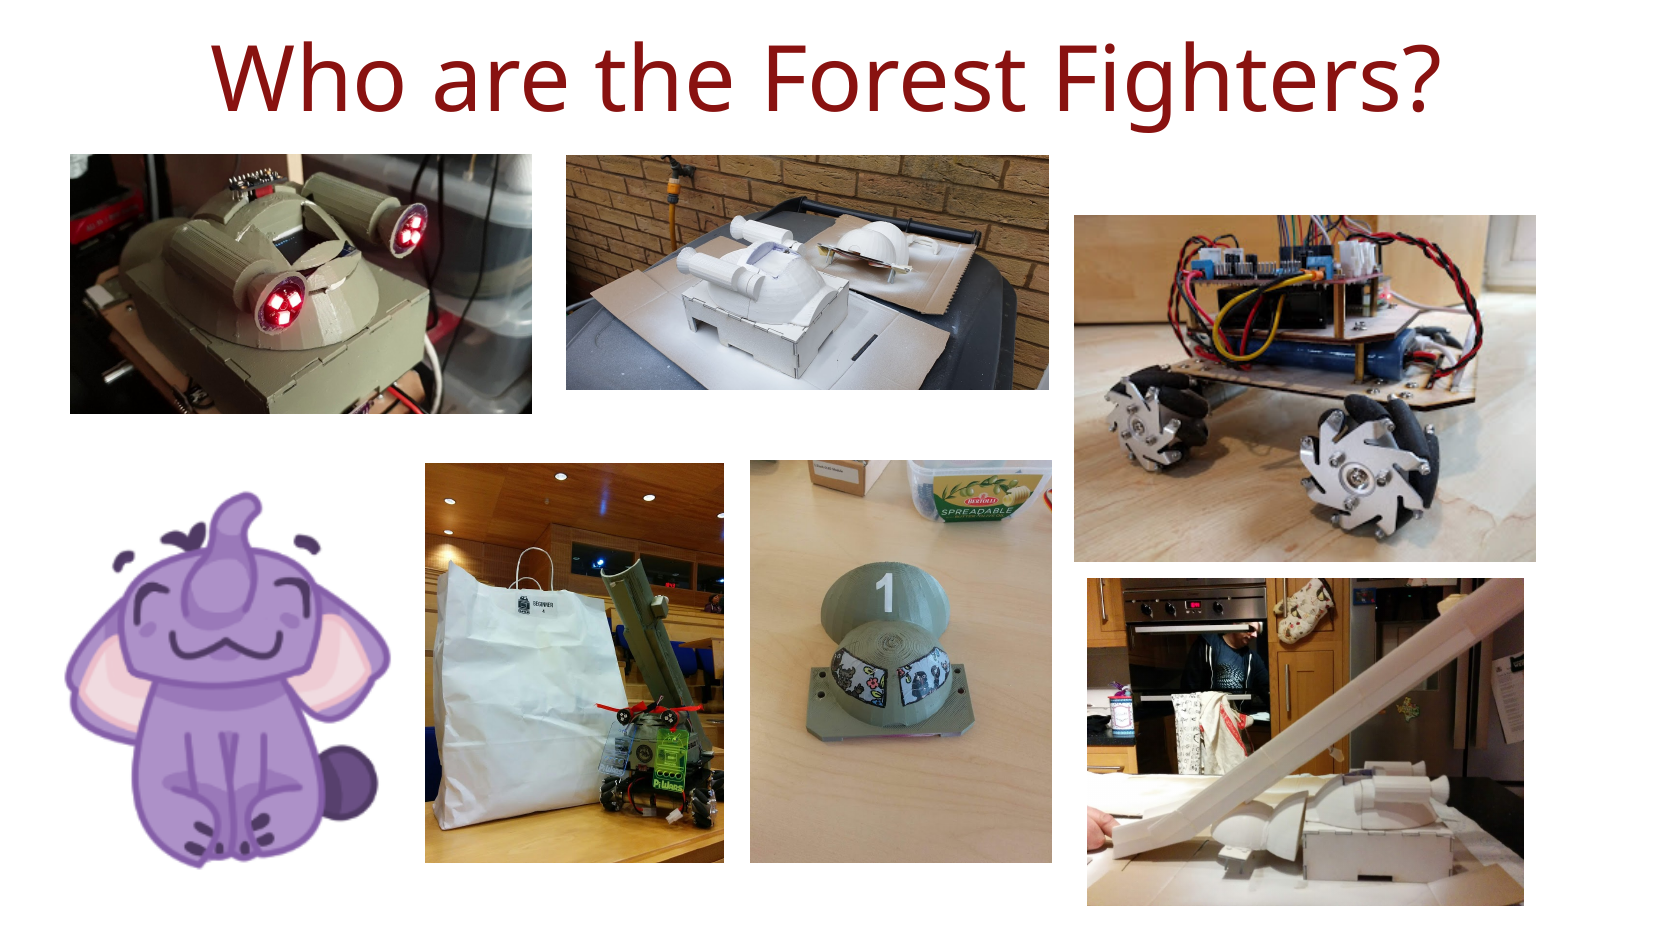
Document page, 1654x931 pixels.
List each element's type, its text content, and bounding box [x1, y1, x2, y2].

picture [21, 488, 414, 898]
picture [1074, 215, 1536, 562]
picture [750, 460, 1052, 863]
picture [1087, 578, 1524, 906]
picture [566, 155, 1049, 390]
title Who are the Forest Fighters? [82, 0, 1571, 154]
picture [70, 154, 532, 414]
picture [425, 463, 724, 863]
